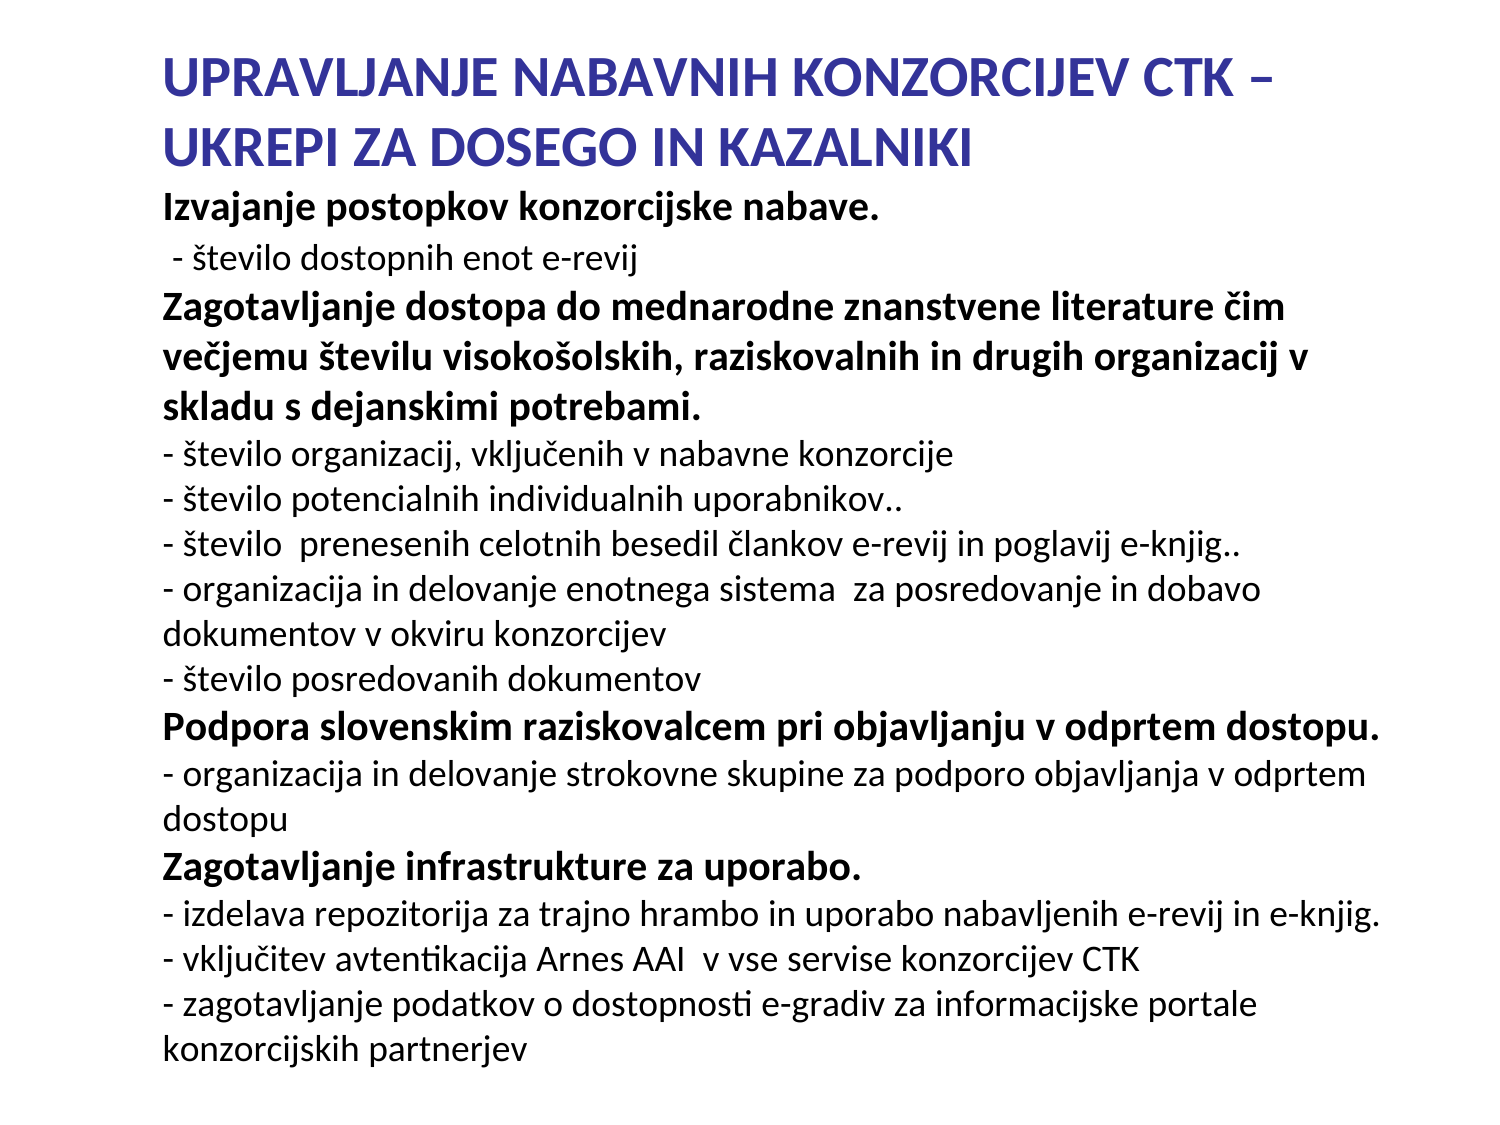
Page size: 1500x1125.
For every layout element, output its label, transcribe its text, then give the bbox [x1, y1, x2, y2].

text_box [225, 637, 1276, 926]
title UPRAVLJANJE NABAVNIH KONZORCIJEV CTK –UKREPI ZA DOSEGO IN KAZALNIKI Izvajanje postopkov konzorcijske nabave. - število dostopnih enot e-revij Zagotavljanje dostopa do mednarodne znanstvene literature čim večjemu številu visokošolskih, raziskovalnih in drugih organizacij v skladu s dejanskimi potrebami. - število organizacij, vključenih v nabavne konzorcije - število potencialnih individualnih uporabnikov.. - število prenesenih celotnih besedil člankov e-revij in poglavij e-knjig.. - organizacija in delovanje enotnega sistema za posredovanje in dobavo dokumentov v okviru konzorcijev - število posredovanih dokumentov Podpora slovenskim raziskovalcem pri objavljanju v odprtem dostopu. - organizacija in delovanje strokovne skupine za podporo objavljanja v odprtem dostopu Zagotavljanje infrastrukture za uporabo. - izdelava repozitorija za trajno hrambo in uporabo nabavljenih e-revij in e-knjig. - vključitev avtentikacija Arnes AAI v vse servise konzorcijev CTK - zagotavljanje podatkov o dostopnosti e-gradiv za informacijske portale konzorcijskih partnerjev [147, 31, 1423, 1125]
